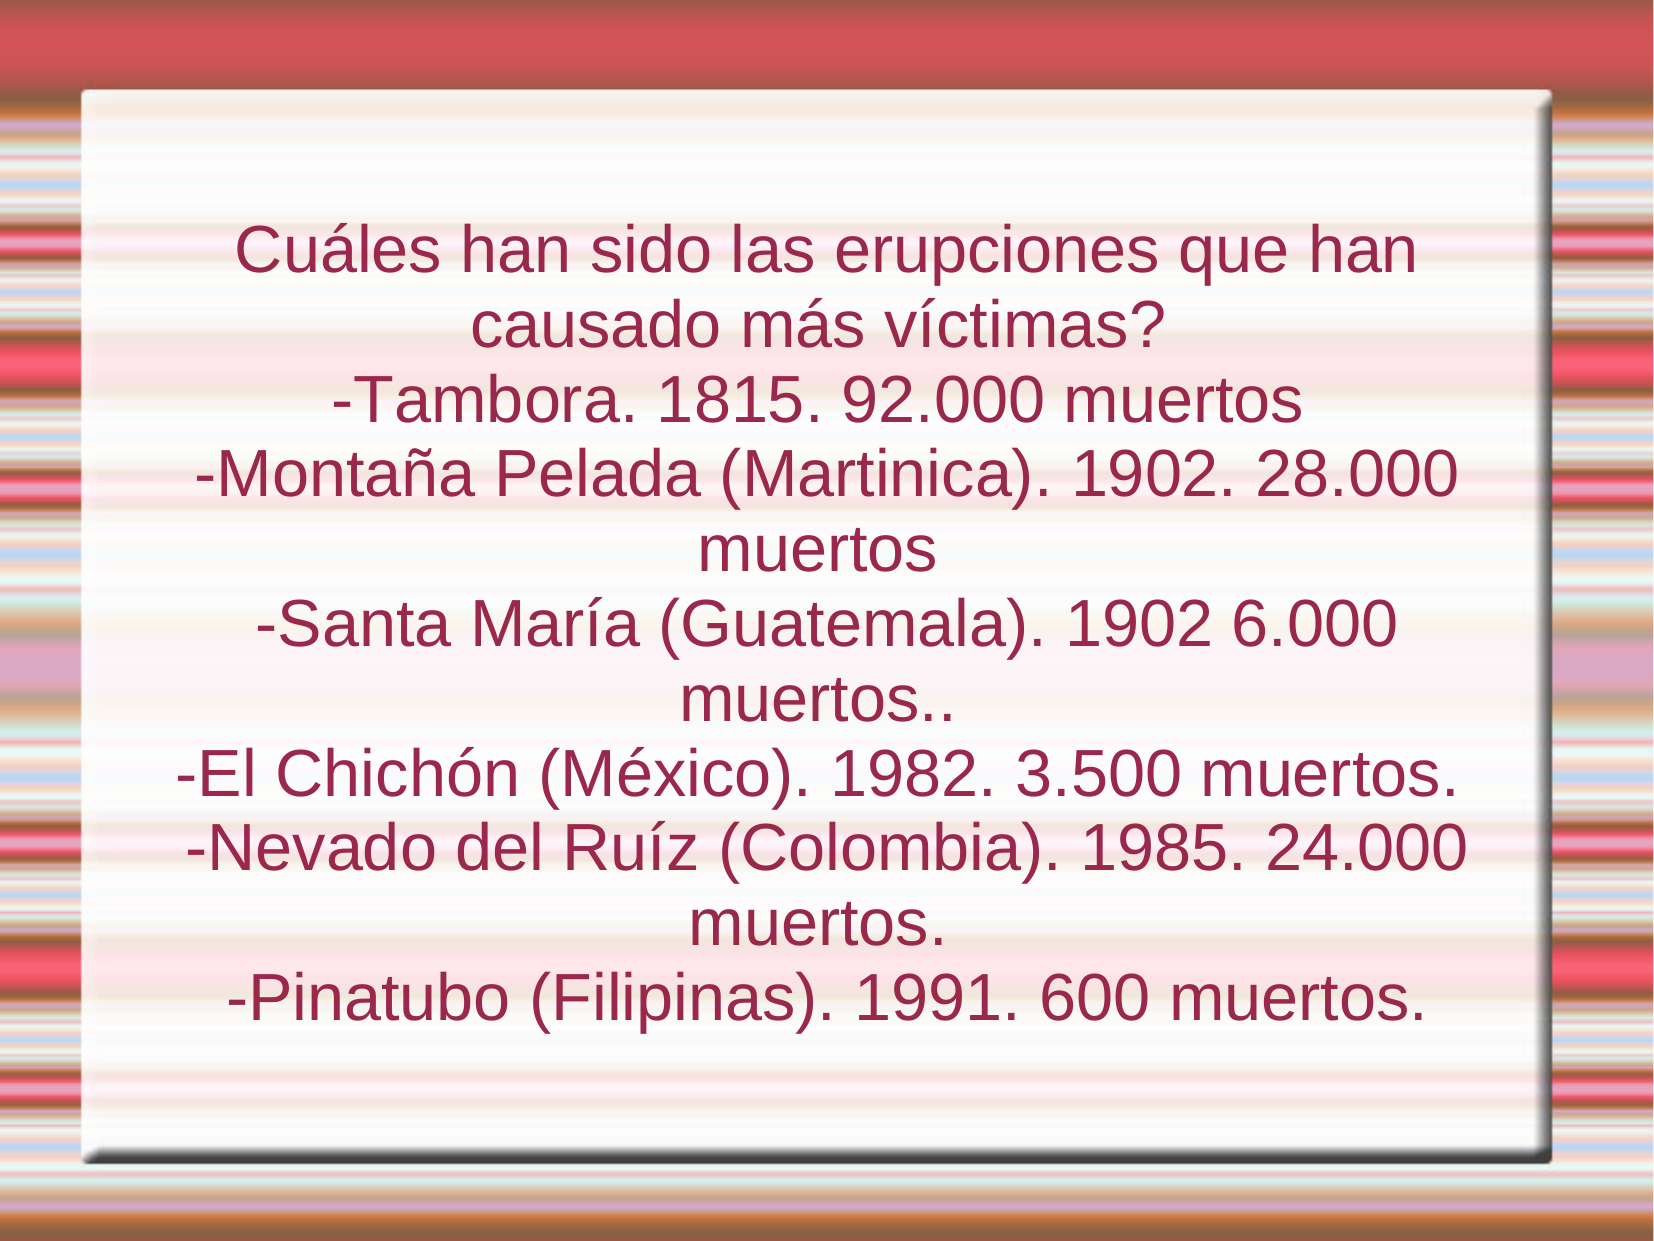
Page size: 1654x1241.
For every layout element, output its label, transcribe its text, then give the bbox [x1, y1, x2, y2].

picture [0, 0, 1654, 1241]
subtitle Cuáles han sido las erupciones que han causado más víctimas? -Tambora. 1815. 92.000 muertos -Montaña Pelada (Martinica). 1902. 28.000 muertos -Santa María (Guatemala). 1902 6.000 muertos.. -El Chichón (México). 1982. 3.500 muertos. -Nevado del Ruíz (Colombia). 1985. 24.000 muertos. -Pinatubo (Filipinas). 1991. 600 muertos. [121, 122, 1534, 1125]
